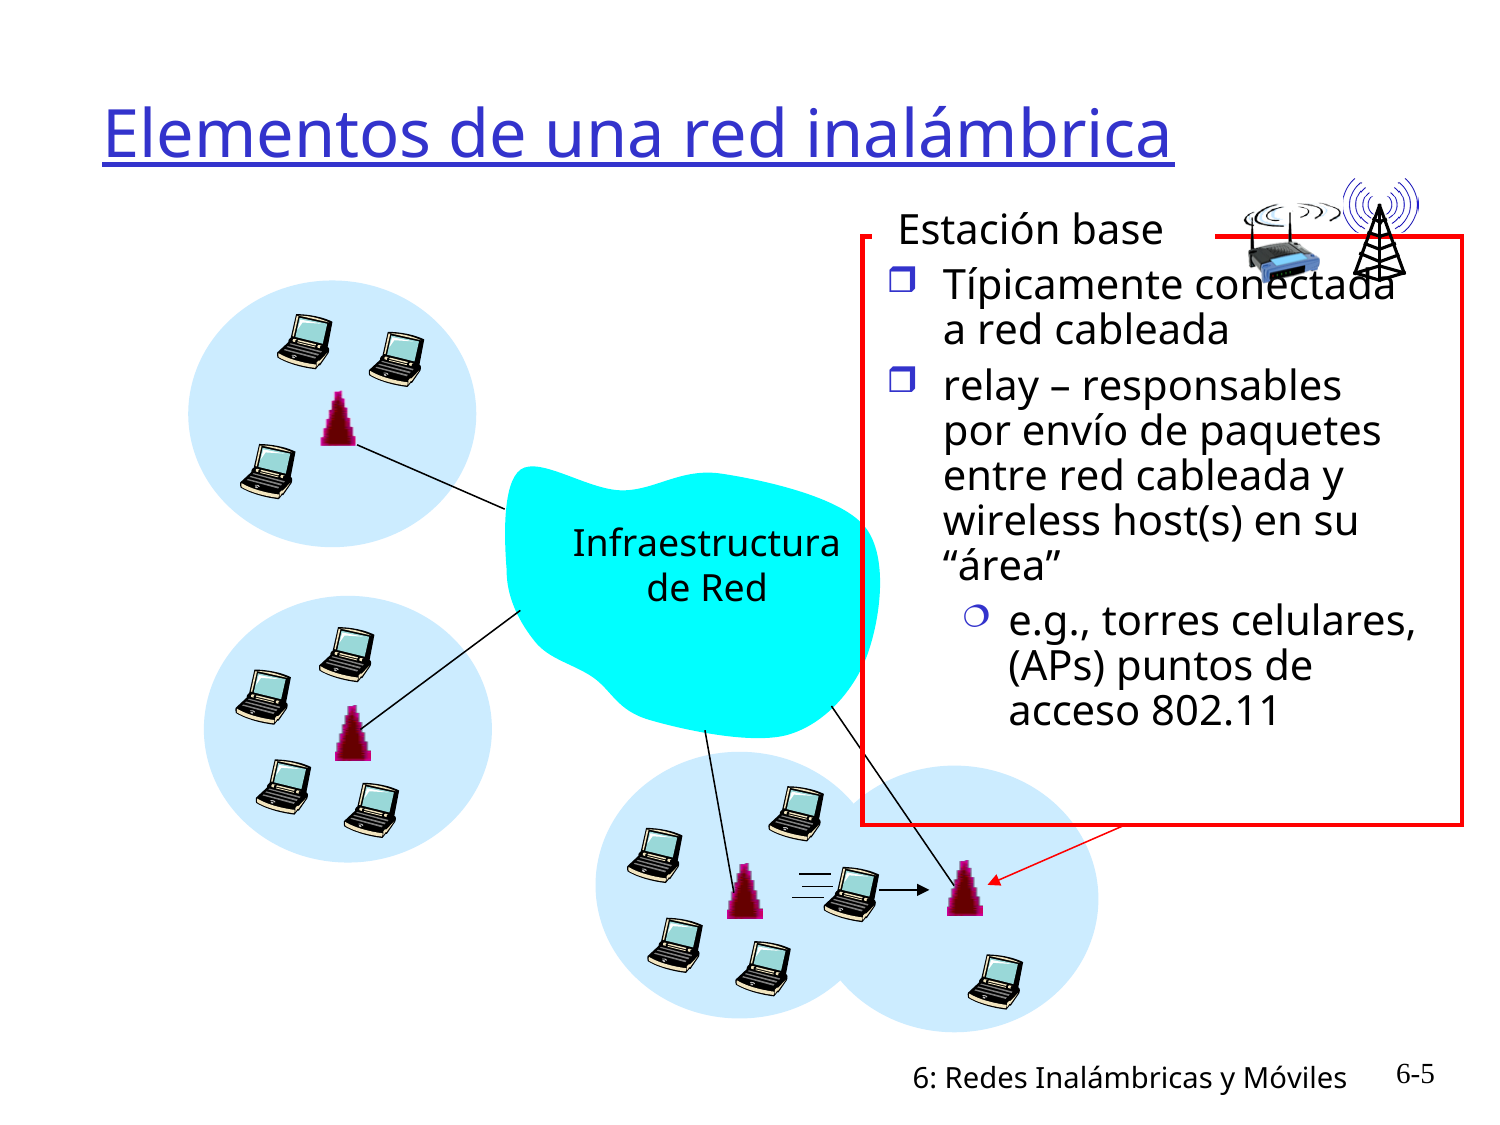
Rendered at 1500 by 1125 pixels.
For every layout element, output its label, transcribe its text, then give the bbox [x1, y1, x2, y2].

picture [333, 762, 400, 838]
text_box [885, 765, 1073, 823]
picture [637, 897, 703, 973]
picture [957, 934, 1024, 1010]
text_box [505, 466, 860, 739]
text_box [595, 751, 1099, 1033]
picture [225, 649, 291, 725]
picture [358, 311, 425, 387]
picture [245, 739, 312, 815]
text_box [865, 526, 871, 661]
picture [320, 390, 356, 446]
text_box [203, 595, 492, 863]
picture [758, 766, 824, 842]
picture [947, 860, 983, 916]
picture [229, 424, 296, 500]
picture [1343, 178, 1419, 233]
picture [616, 808, 683, 884]
text_box Estación base Típicamente conectada a red cableada relay – responsables por envío de paquetes entre red cableada y wireless host(s) en su “área” e.g., torres celulares, (APs) puntos de acceso 802.11 [871, 200, 1436, 678]
title Elementos de una red inalámbrica [87, 37, 1363, 225]
picture [266, 294, 333, 370]
picture [335, 705, 371, 761]
picture [727, 863, 763, 920]
text_box [188, 280, 477, 548]
text_box [865, 783, 909, 823]
picture [813, 847, 880, 923]
picture [308, 607, 375, 683]
text_box Infraestructura de Red [558, 510, 857, 617]
picture [1243, 201, 1341, 284]
picture [725, 921, 791, 997]
